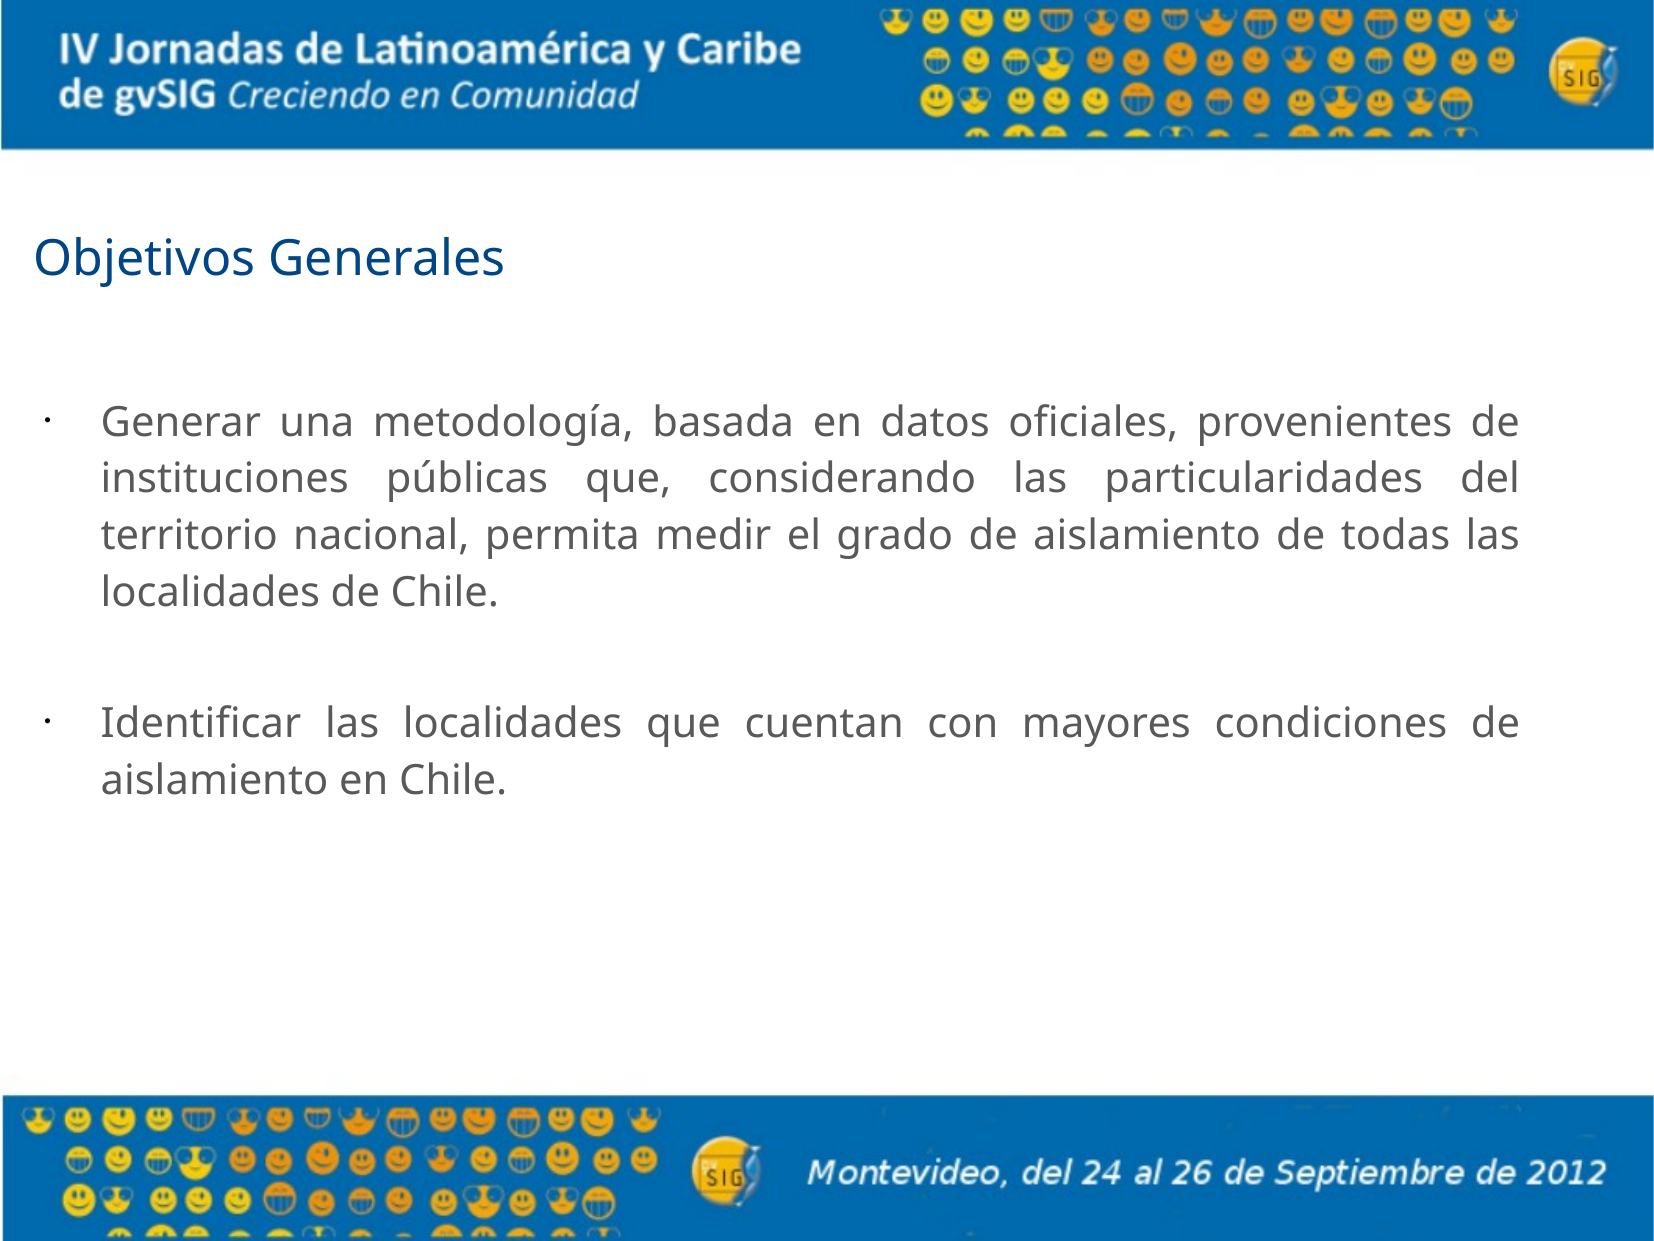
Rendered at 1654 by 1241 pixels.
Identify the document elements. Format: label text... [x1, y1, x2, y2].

title Objetivos Generales [19, 196, 1359, 384]
list Generar una metodología, basada en datos oficiales, provenientes de instituciones públicas que, considerando las particularidades del territorio nacional, permita medir el grado de aislamiento de todas las localidades de Chile. Identificar las localidades que cuentan con mayores condiciones de aislamiento en Chile. [29, 383, 1536, 929]
picture [0, 0, 1654, 1241]
